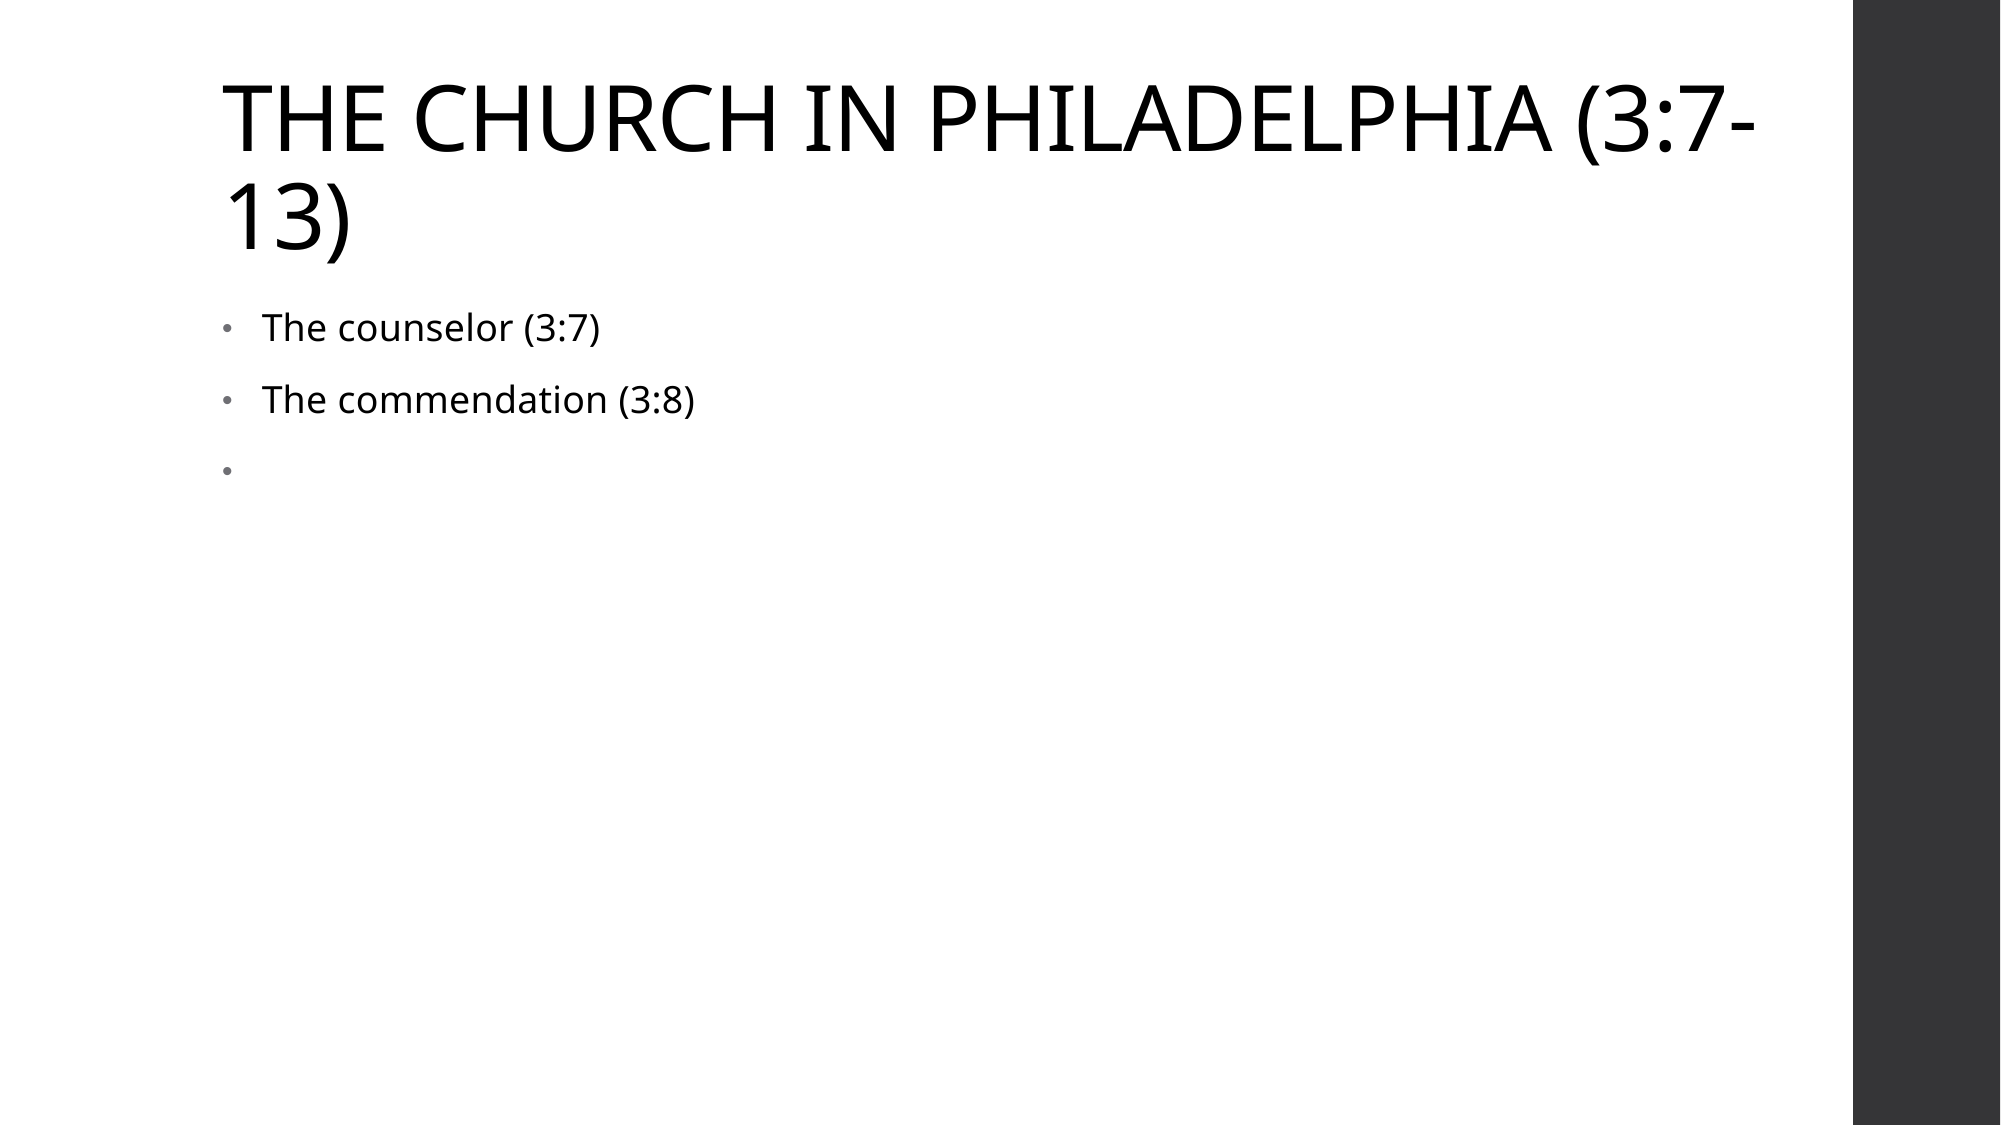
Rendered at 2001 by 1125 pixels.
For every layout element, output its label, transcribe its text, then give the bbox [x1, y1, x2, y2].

title THE CHURCH IN PHILADELPHIA (3:7-13) [206, 60, 1797, 278]
list The counselor (3:7) The commendation (3:8) [206, 299, 1617, 1014]
